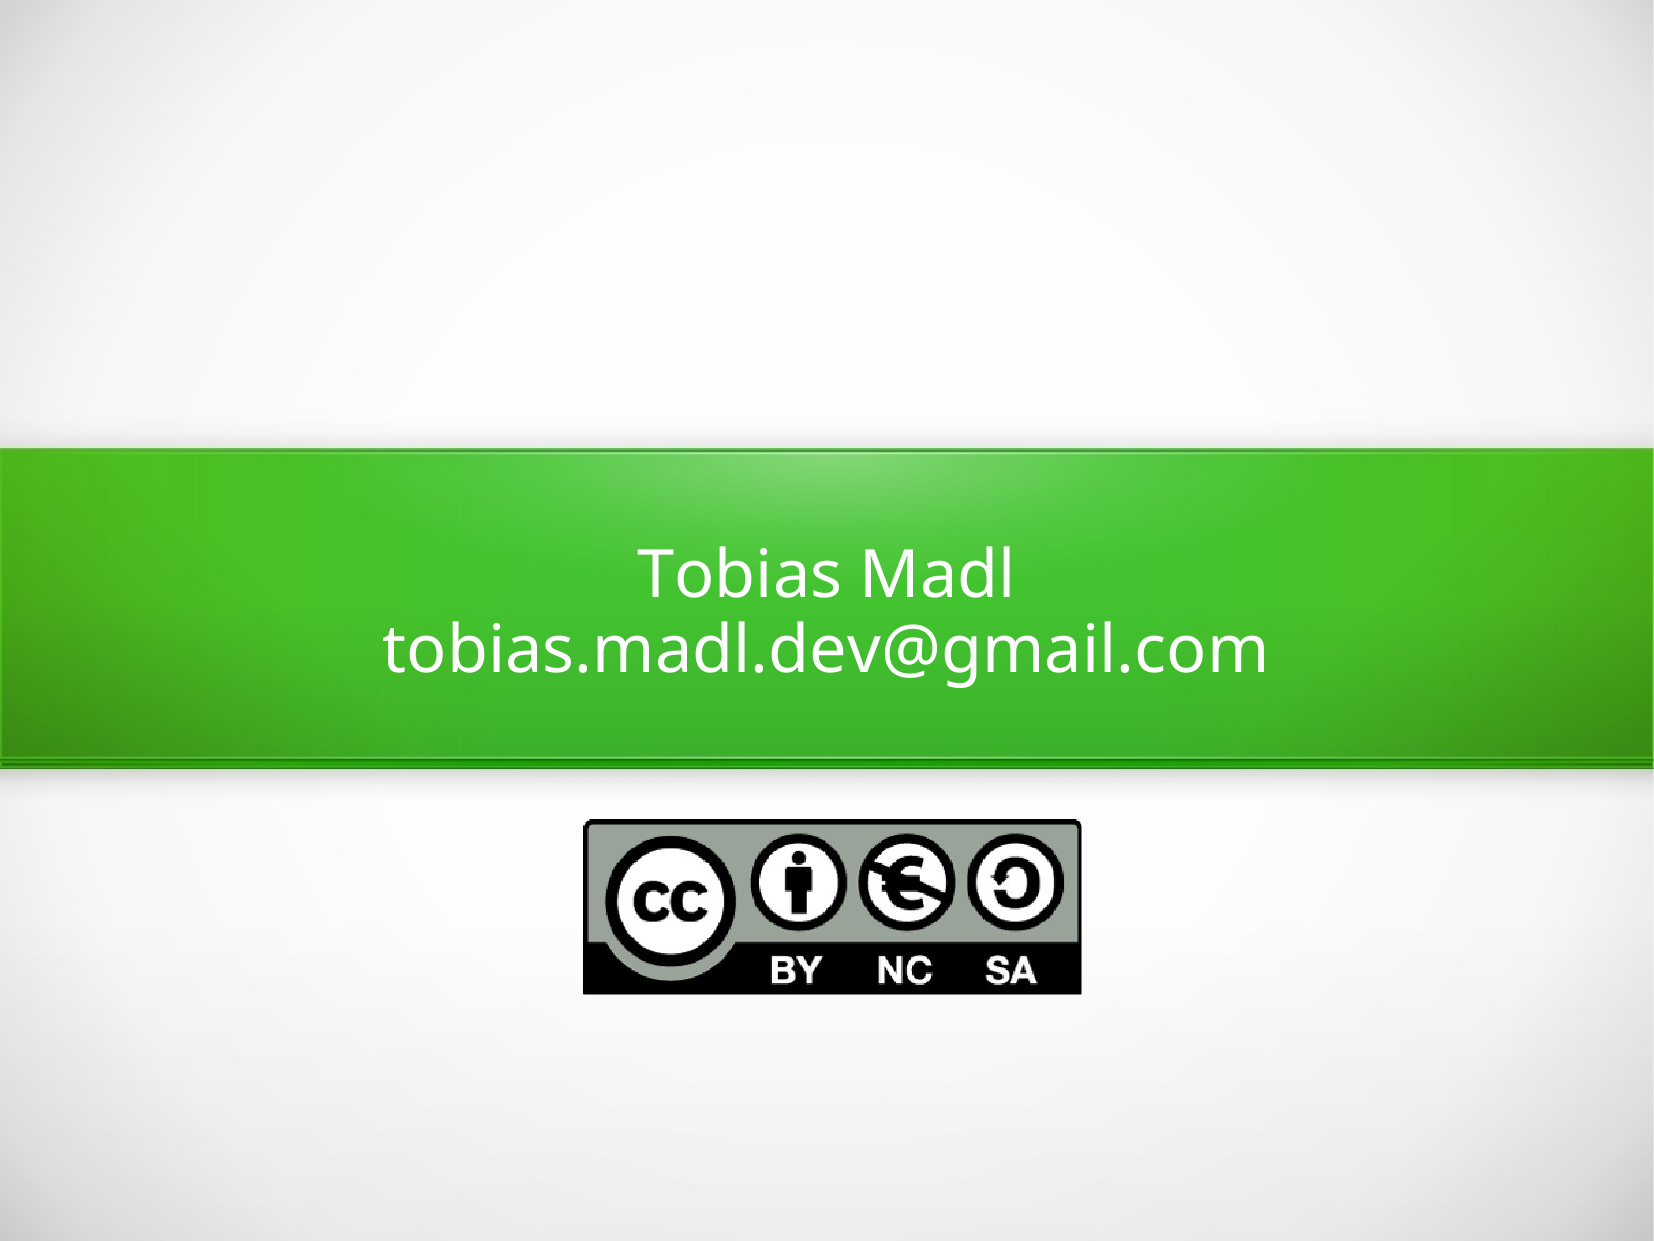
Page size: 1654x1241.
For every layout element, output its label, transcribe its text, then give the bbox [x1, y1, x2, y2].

title Tobias Madl tobias.madl.dev@gmail.com [59, 509, 1595, 716]
picture [0, 0, 1654, 1241]
